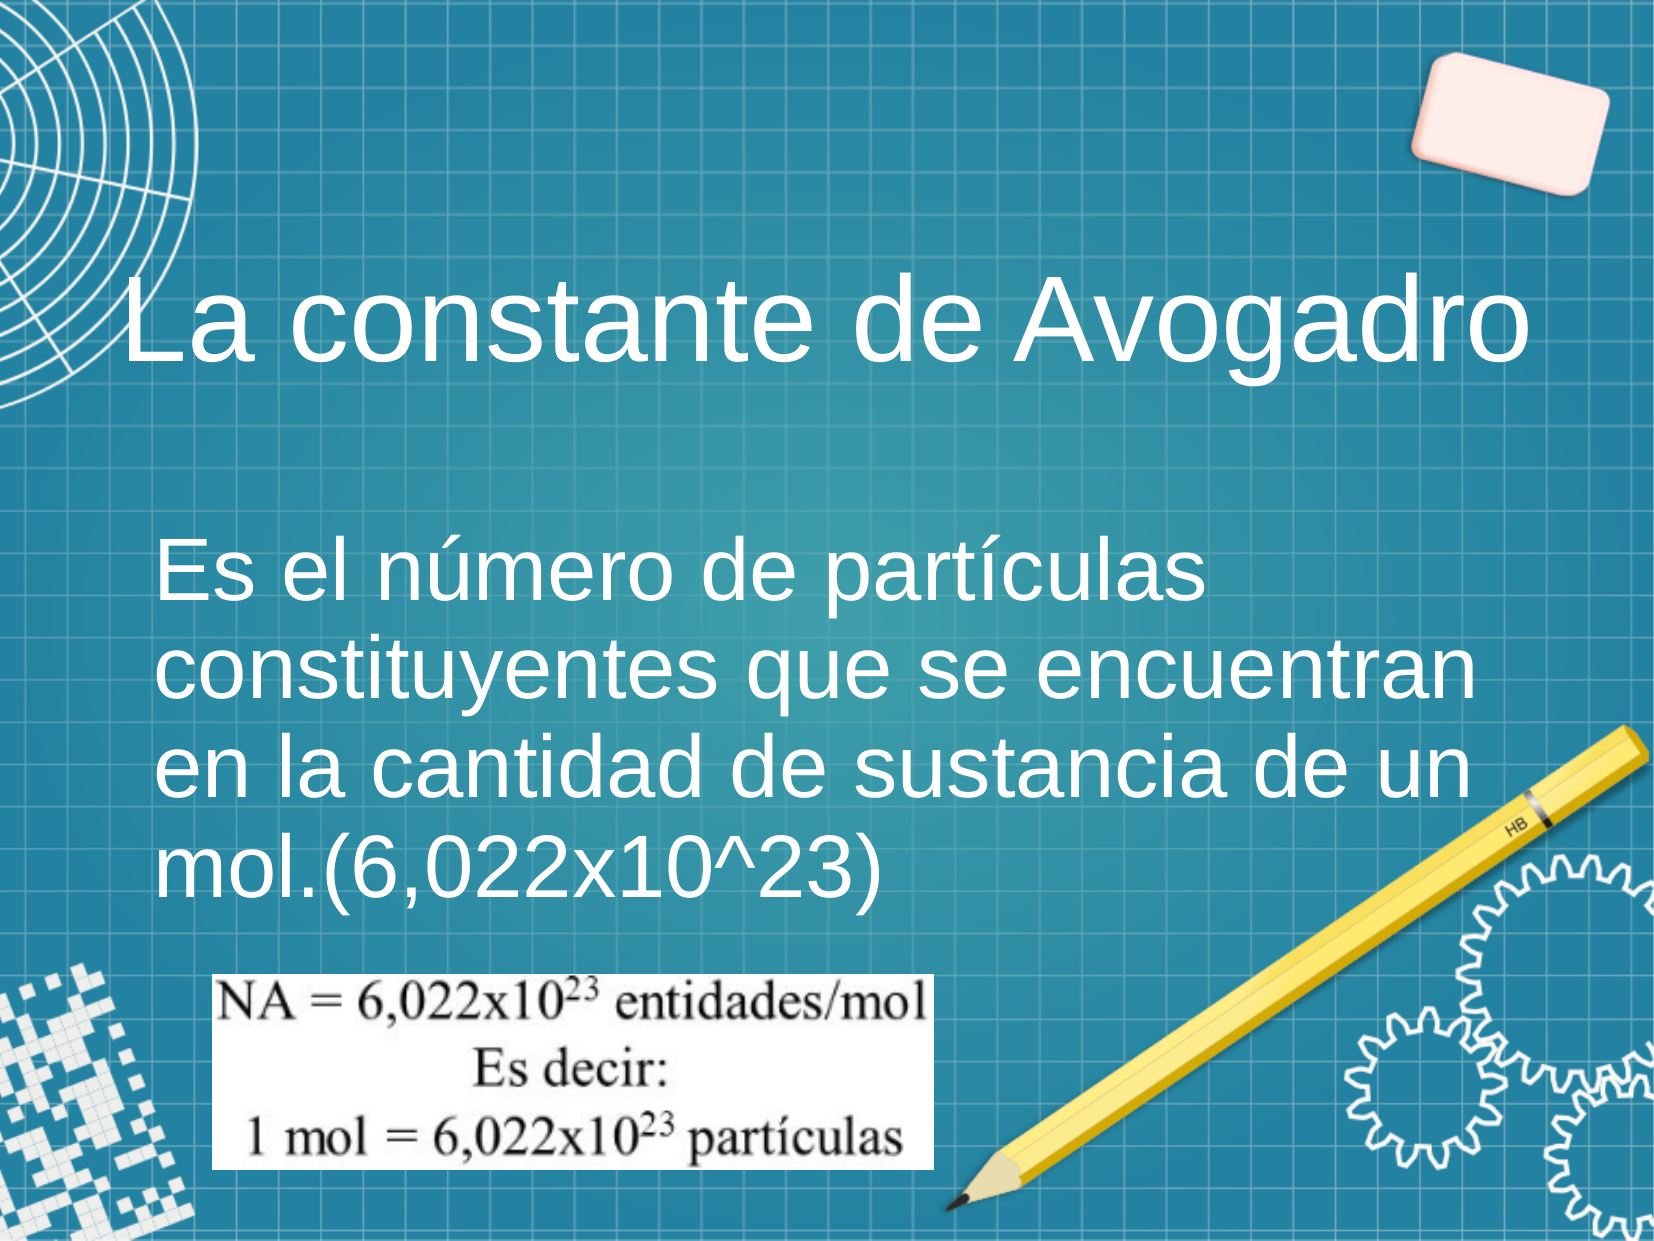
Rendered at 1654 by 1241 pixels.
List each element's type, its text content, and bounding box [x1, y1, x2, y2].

title La constante de Avogadro [82, 177, 1571, 461]
picture [0, 0, 1654, 1241]
list Es el número de partículas constituyentes que se encuentran en la cantidad de sustancia de un mol.(6,022x10^23) [82, 519, 1571, 1123]
